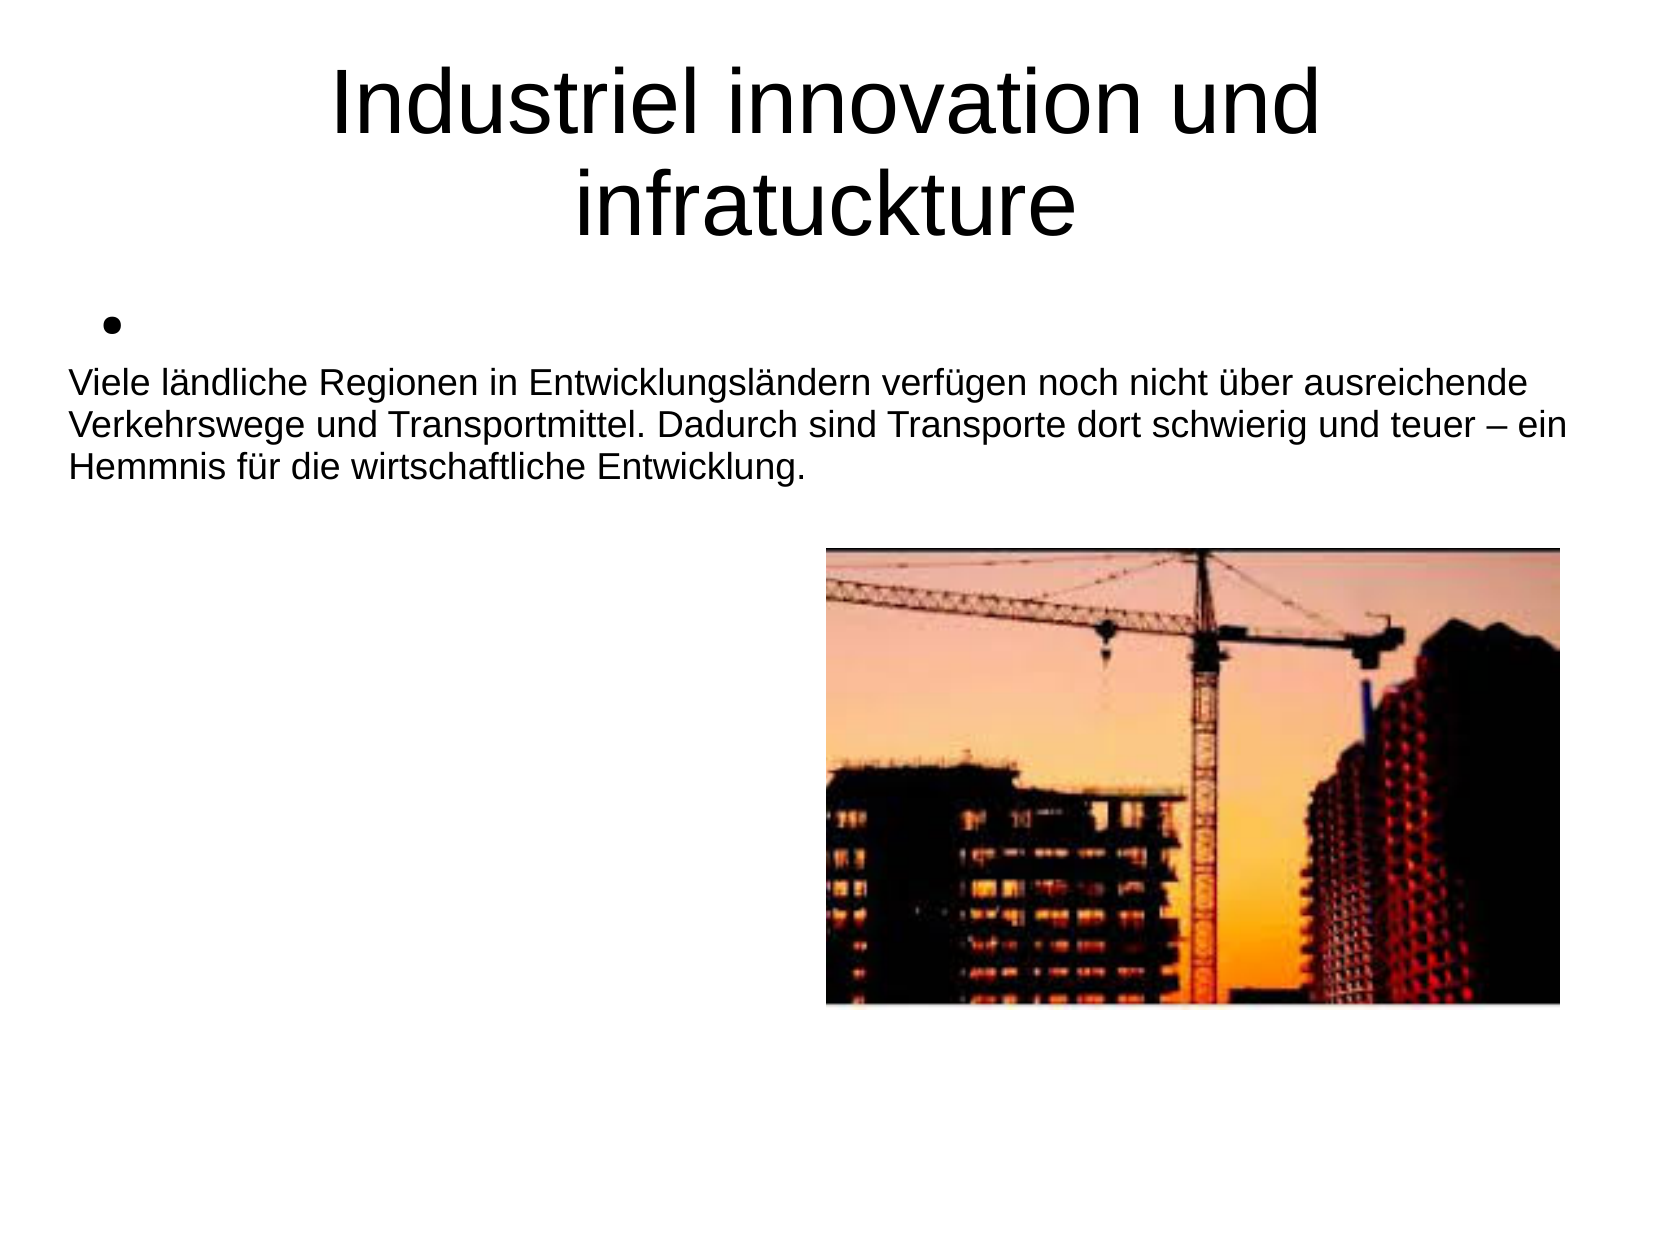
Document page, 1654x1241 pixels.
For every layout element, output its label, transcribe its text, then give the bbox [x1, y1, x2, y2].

picture [826, 548, 1560, 1010]
list [82, 496, 1571, 1010]
title Industriel innovation und infratuckture [82, 49, 1571, 257]
text_box Viele ländliche Regionen in Entwicklungsländern verfügen noch nicht über ausreichende Verkehrswege und Transportmittel. Dadurch sind Transporte dort schwierig und teuer – ein Hemmnis für die wirtschaftliche Entwicklung. [53, 354, 1583, 496]
list [82, 290, 1571, 354]
